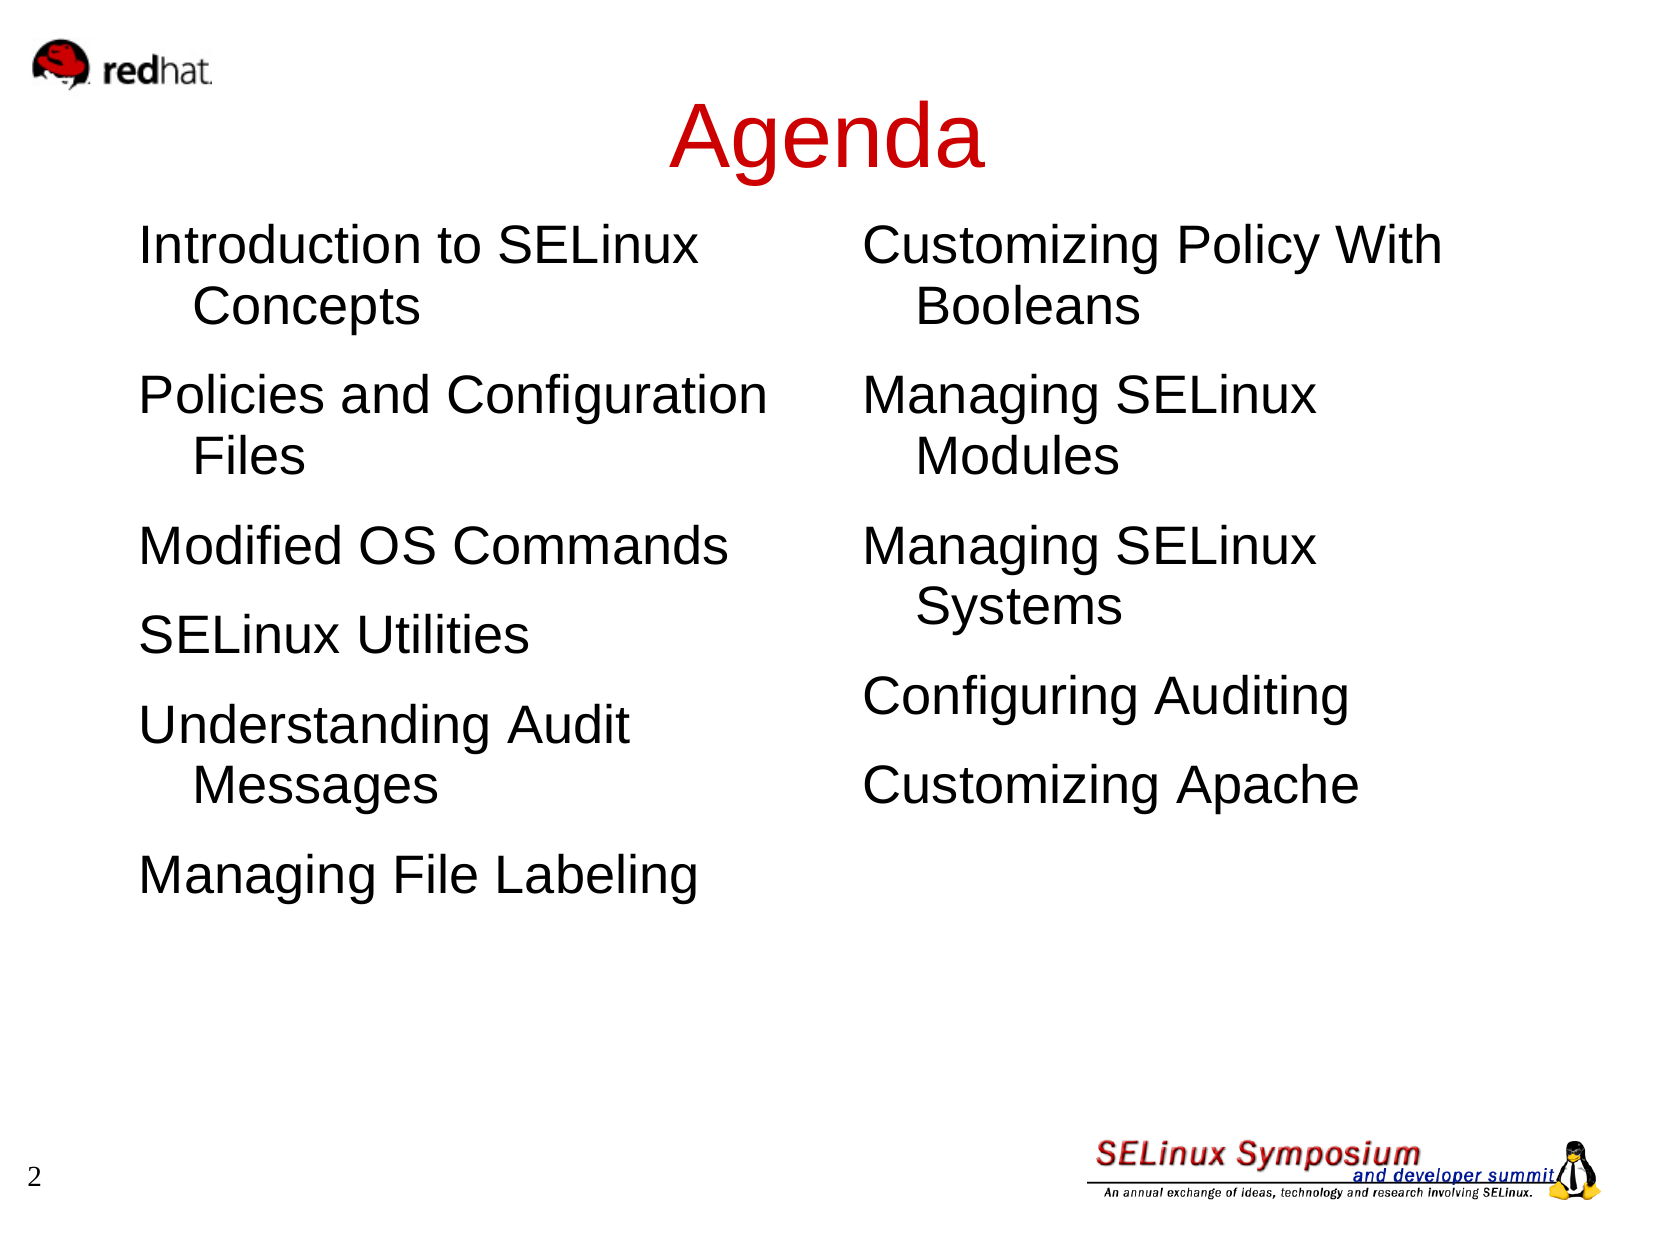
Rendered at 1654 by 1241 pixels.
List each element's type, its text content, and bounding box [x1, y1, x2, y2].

picture [31, 37, 212, 98]
list Customizing Policy With Booleans Managing SELinux Modules Managing SELinux Systems Configuring Auditing Customizing Apache [845, 214, 1535, 1088]
title Agenda [121, 55, 1534, 216]
picture [1087, 1135, 1613, 1200]
list Introduction to SELinux Concepts Policies and Configuration Files Modified OS Commands SELinux Utilities Understanding Audit Messages Managing File Labeling [121, 214, 811, 1088]
